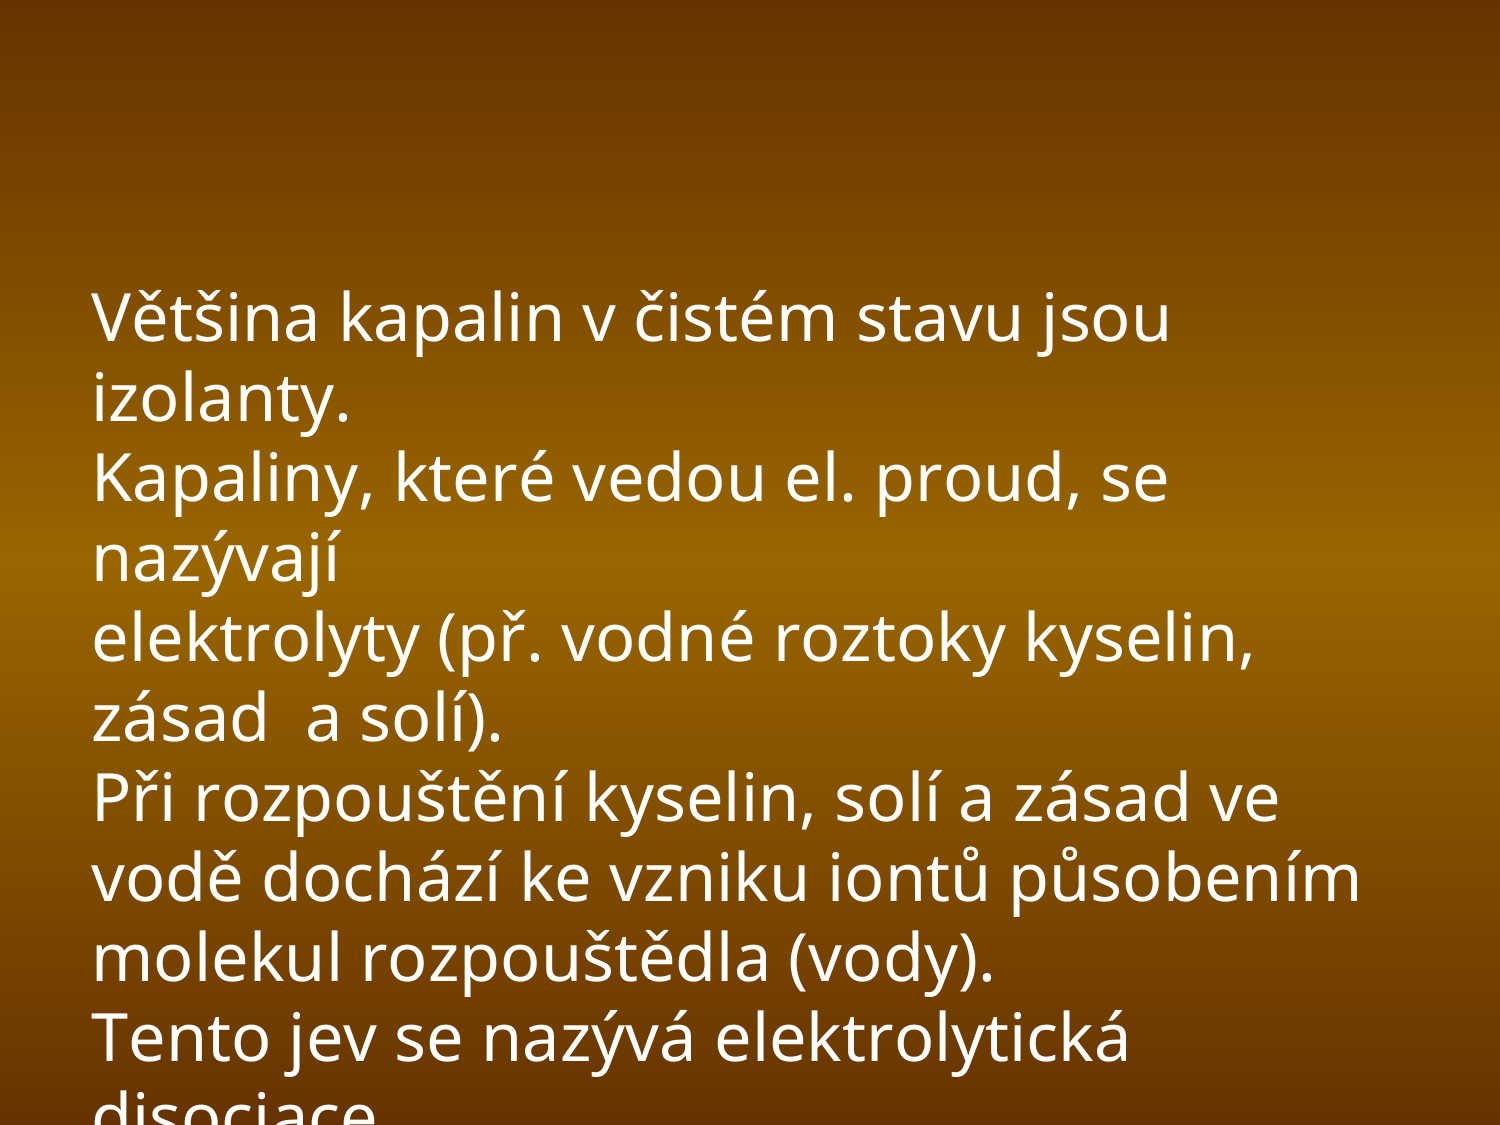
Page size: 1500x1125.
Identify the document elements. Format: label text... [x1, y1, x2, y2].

text_box Většina kapalin v čistém stavu jsou izolanty. Kapaliny, které vedou el. proud, se nazývají elektrolyty (př. vodné roztoky kyselin, zásad a solí). Při rozpouštění kyselin, solí a zásad ve vodě dochází ke vzniku iontů působením molekul rozpouštědla (vody). Tento jev se nazývá elektrolytická disociace. [76, 267, 1436, 1125]
